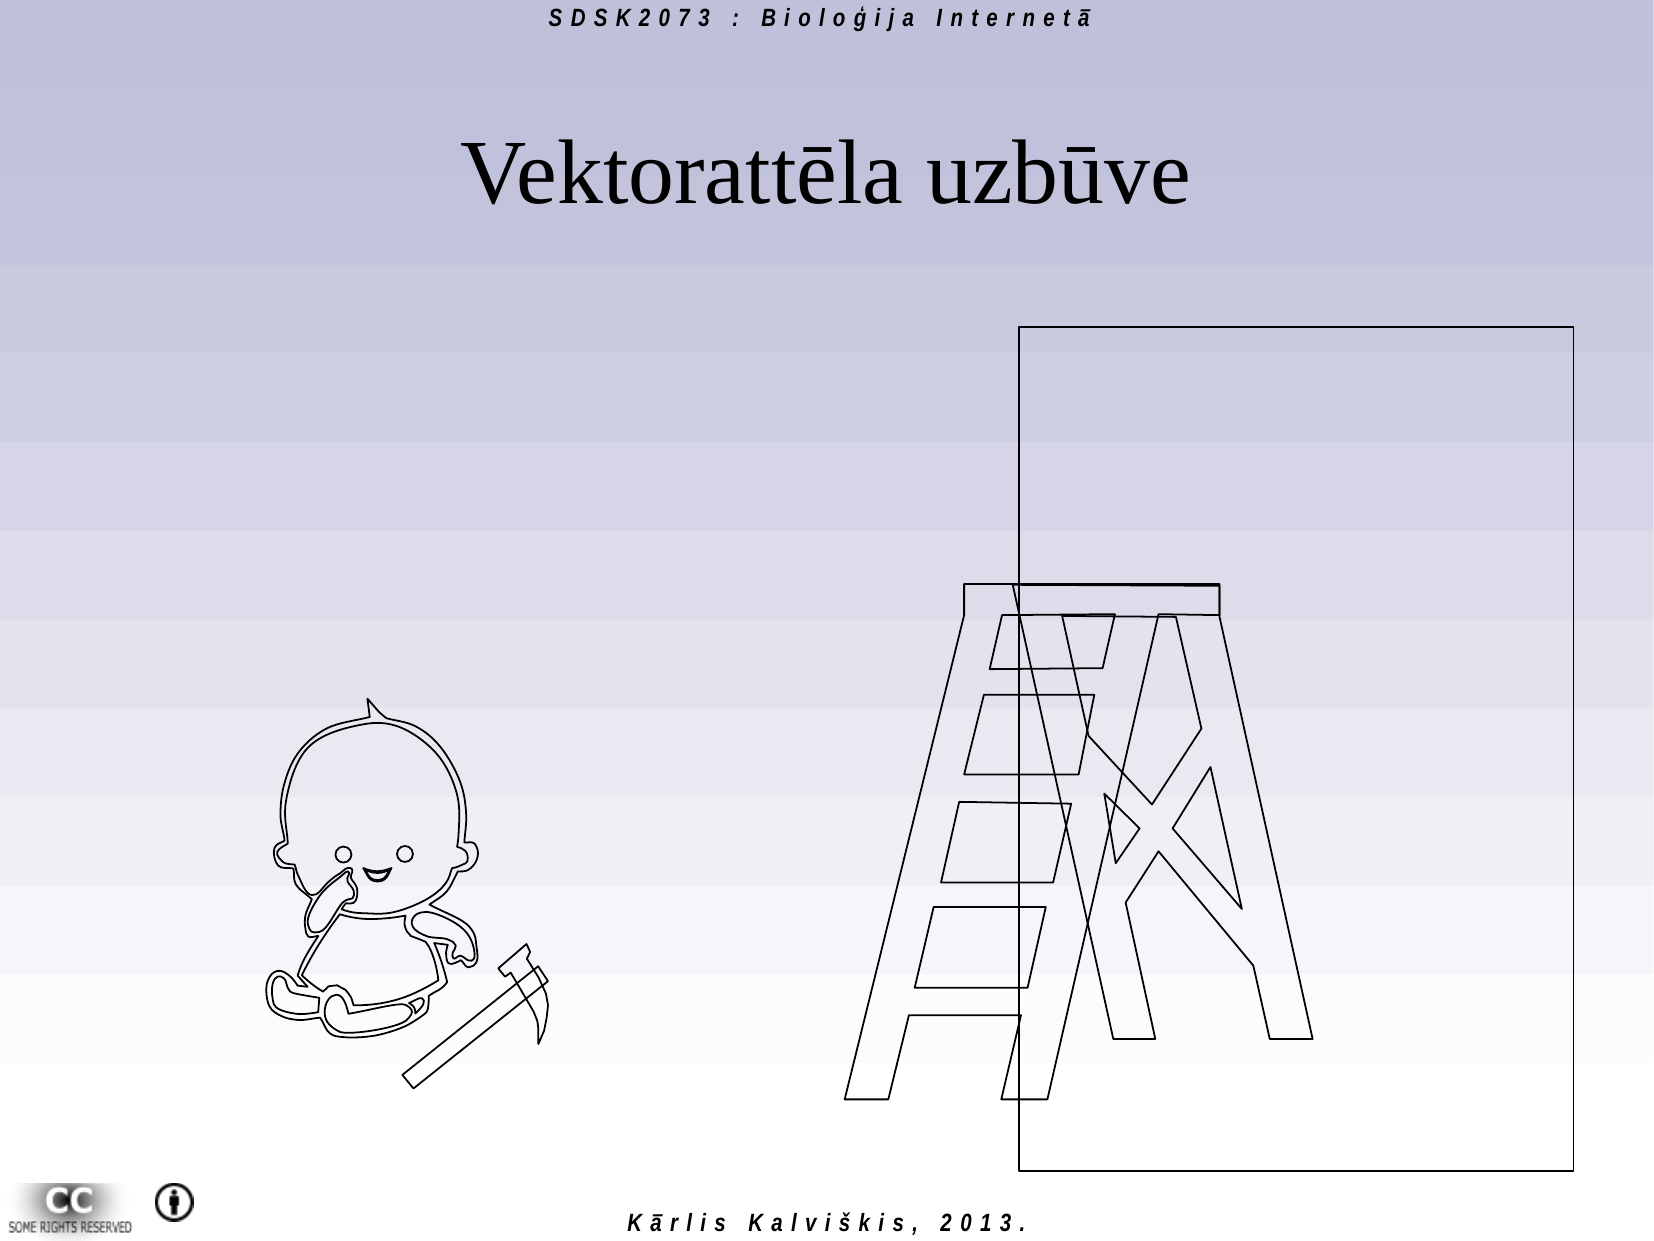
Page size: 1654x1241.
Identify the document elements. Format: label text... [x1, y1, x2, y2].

picture [0, 0, 1654, 1241]
title Vektorattēla uzbūve [29, 49, 1625, 296]
